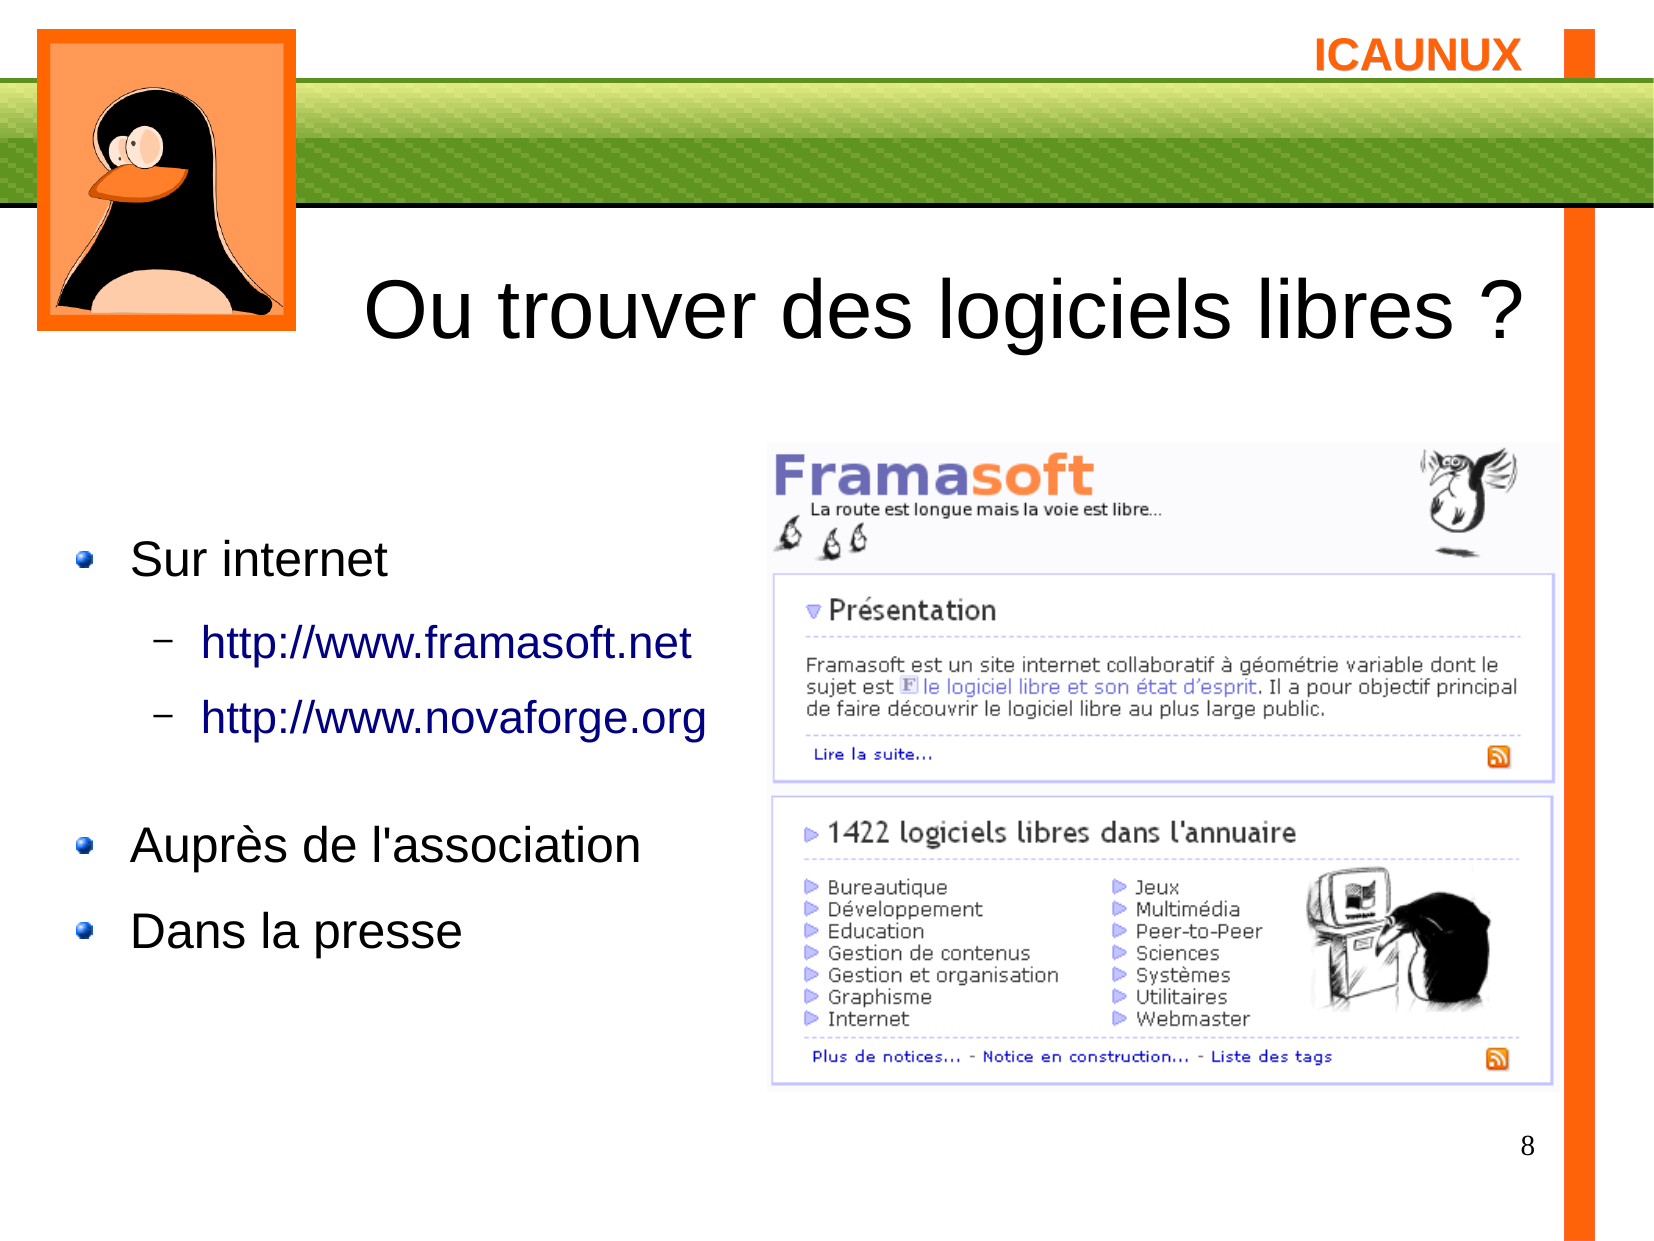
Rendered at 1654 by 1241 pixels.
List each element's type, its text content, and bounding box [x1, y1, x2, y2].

title Ou trouver des logiciels libres ? [354, 235, 1536, 384]
picture [767, 442, 1560, 1092]
picture [0, 29, 1654, 331]
list Sur internet http://www.framasoft.net http://www.novaforge.org Auprès de l'association Dans la presse [59, 531, 1483, 1153]
